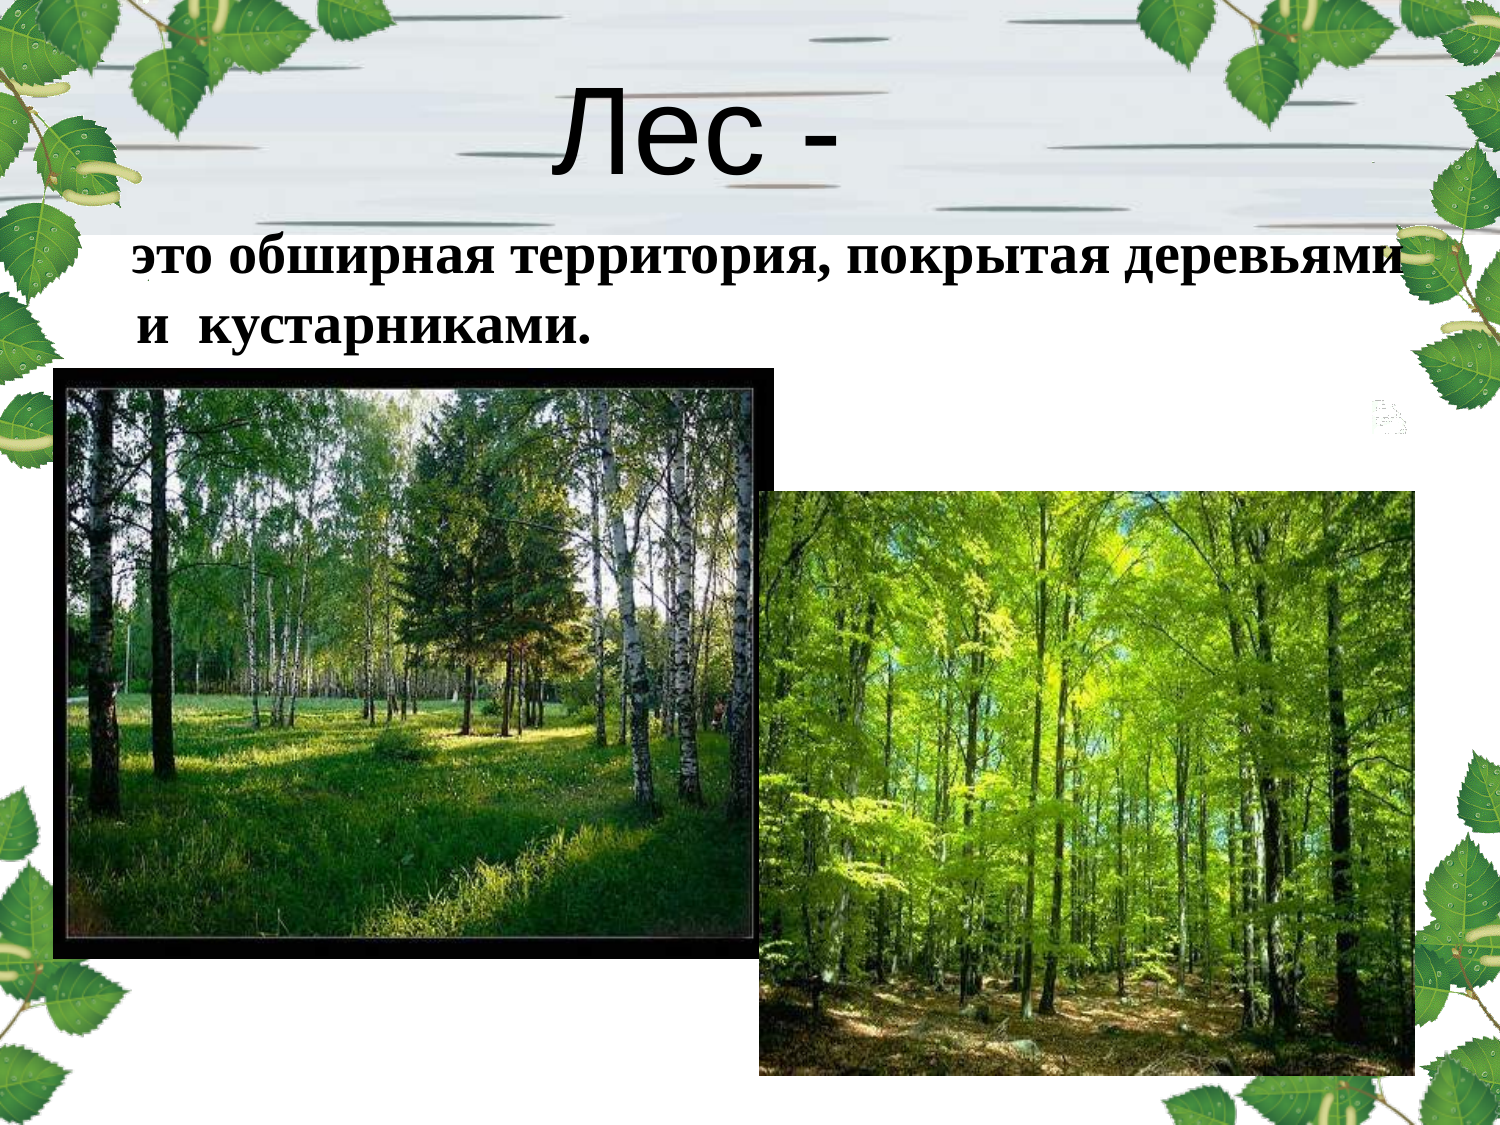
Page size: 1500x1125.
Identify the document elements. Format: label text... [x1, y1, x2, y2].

list это обширная территория, покрытая деревьями и кустарниками. [76, 208, 1461, 390]
text_box Лес - [383, 42, 1010, 185]
picture [0, 0, 1500, 1125]
